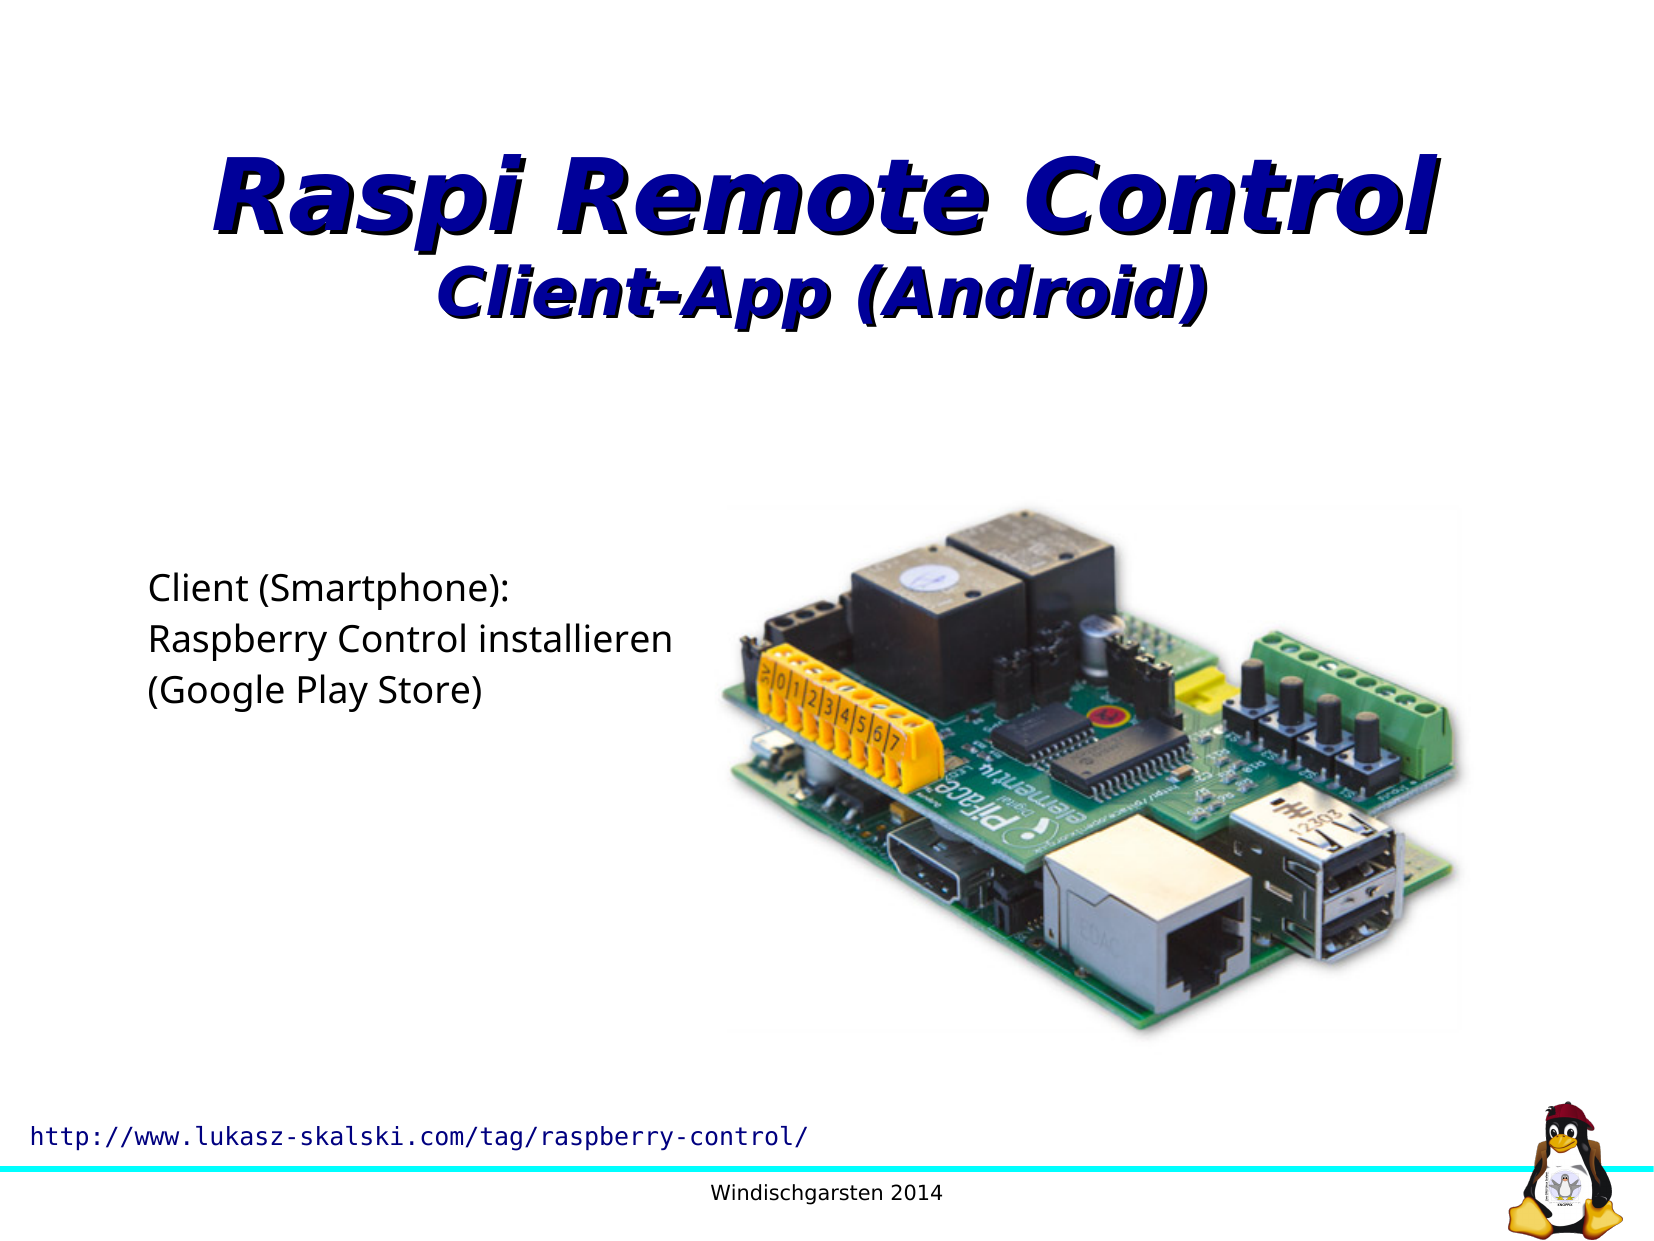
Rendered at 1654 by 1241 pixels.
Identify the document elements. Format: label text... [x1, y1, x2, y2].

picture [703, 472, 1477, 1067]
text_box Client (Smartphone): Raspberry Control installieren (Google Play Store) [147, 561, 709, 886]
text_box http://www.lukasz-skalski.com/tag/raspberry-control/ [29, 1122, 1034, 1152]
picture [1505, 1100, 1625, 1241]
title Raspi Remote Control Client-App (Android) [118, 25, 1531, 443]
